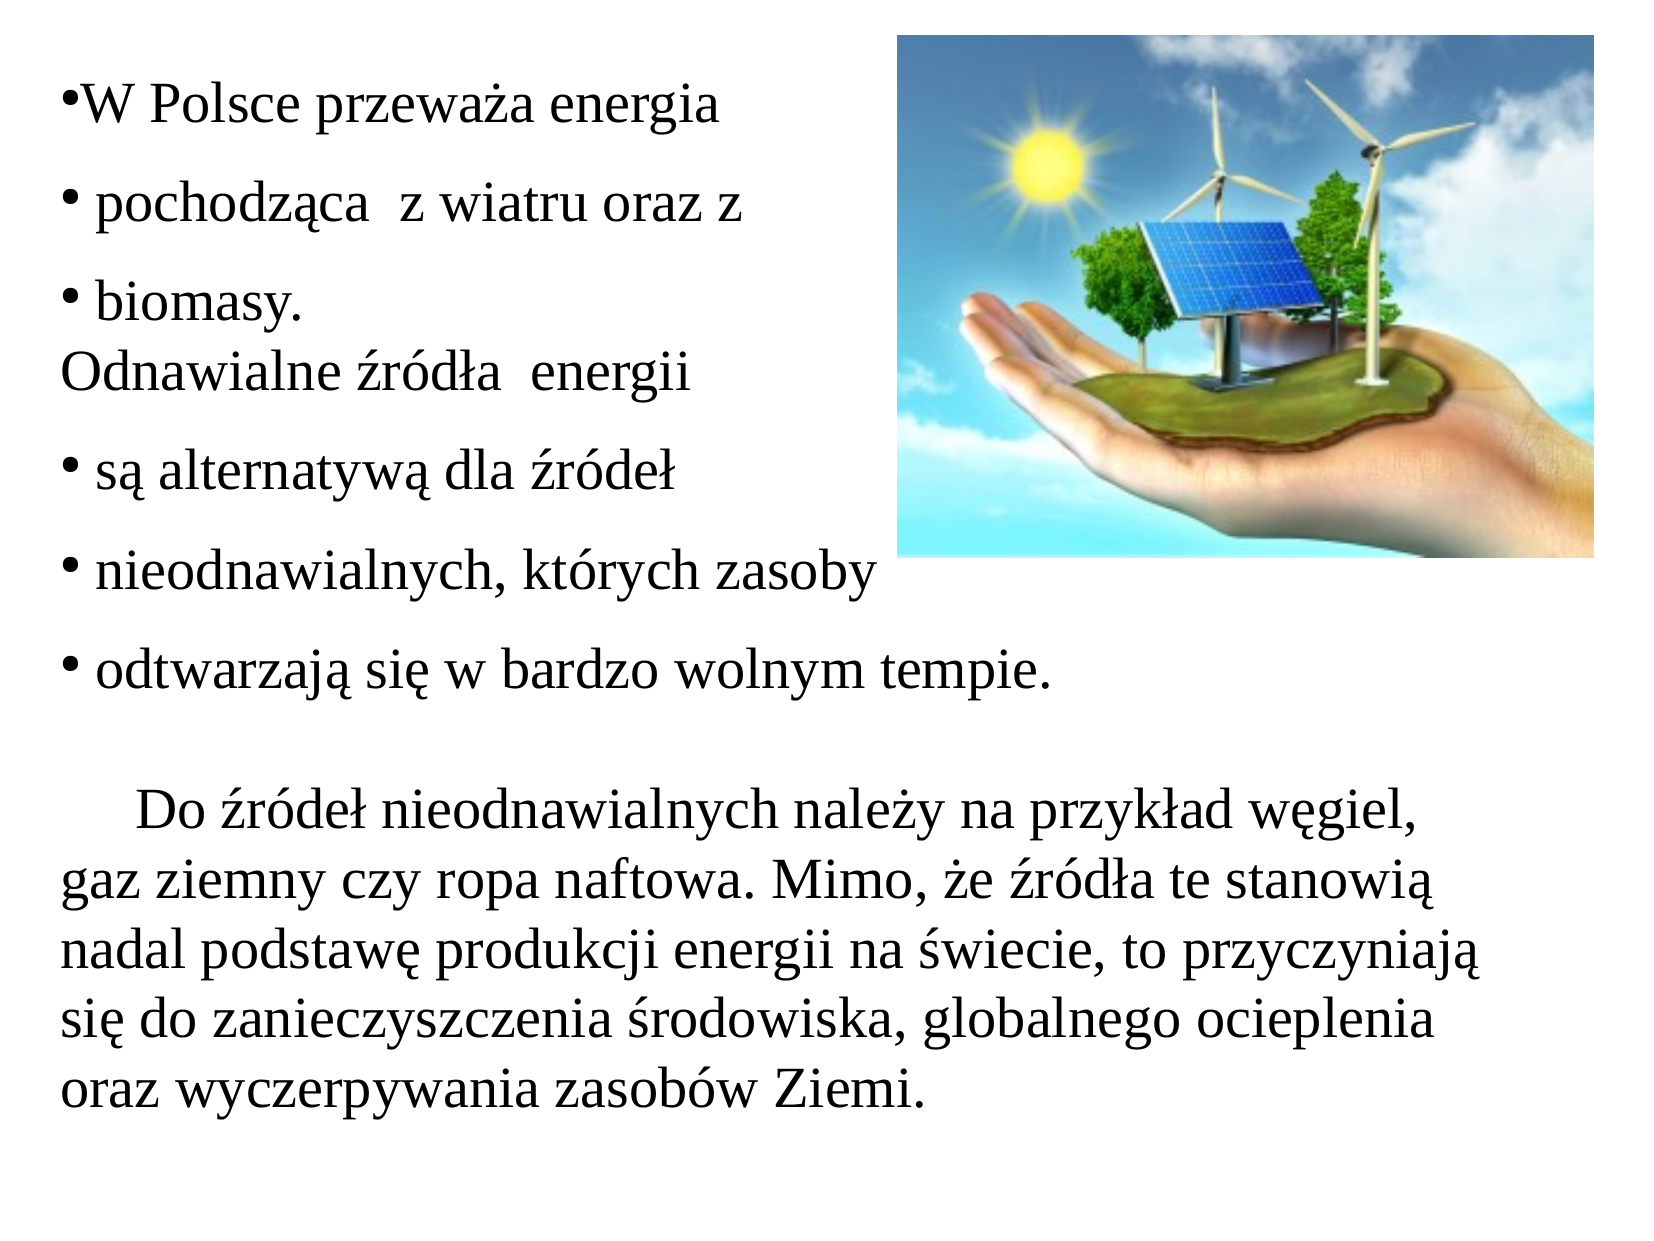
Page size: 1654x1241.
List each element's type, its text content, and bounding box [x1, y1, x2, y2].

list W Polsce przeważa energia pochodząca z wiatru oraz z biomasy. Odnawialne źródła energii są alternatywą dla źródeł nieodnawialnych, których zasoby odtwarzają się w bardzo wolnym tempie. Do źródeł nieodnawialnych należy na przykład węgiel, gaz ziemny czy ropa naftowa. Mimo, że źródła te stanowią nadal podstawę produkcji energii na świecie, to przyczyniają się do zanieczyszczenia środowiska, globalnego ocieplenia oraz wyczerpywania zasobów Ziemi. [60, 63, 1494, 1149]
picture [897, 35, 1594, 558]
